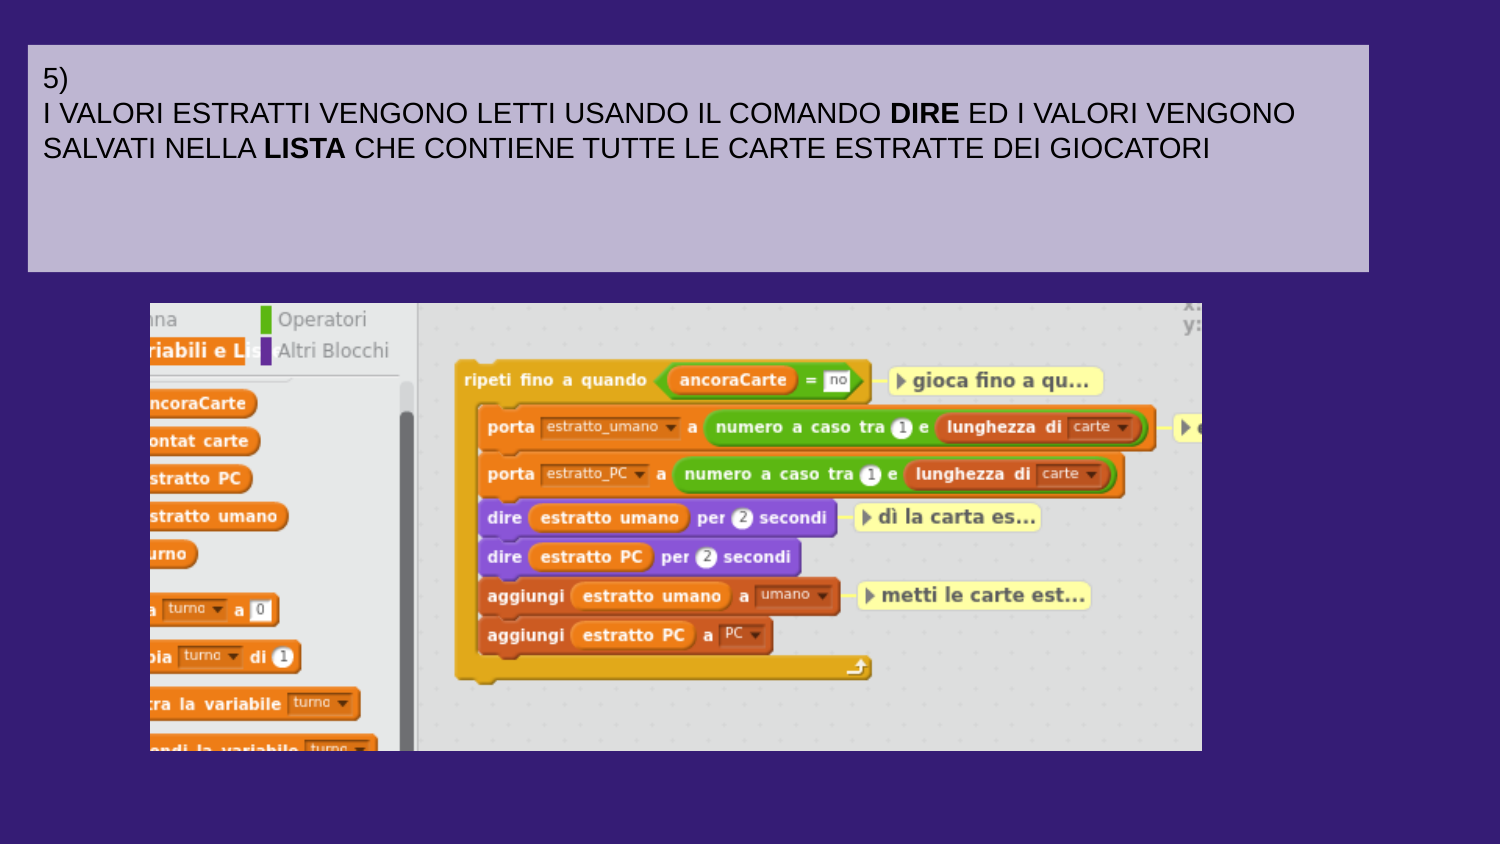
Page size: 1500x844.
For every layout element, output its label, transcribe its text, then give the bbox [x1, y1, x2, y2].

text_box 5) I VALORI ESTRATTI VENGONO LETTI USANDO IL COMANDO DIRE ED I VALORI VENGONO SALVATI NELLA LISTA CHE CONTIENE TUTTE LE CARTE ESTRATTE DEI GIOCATORI [27, 44, 1369, 273]
picture [150, 303, 1202, 751]
